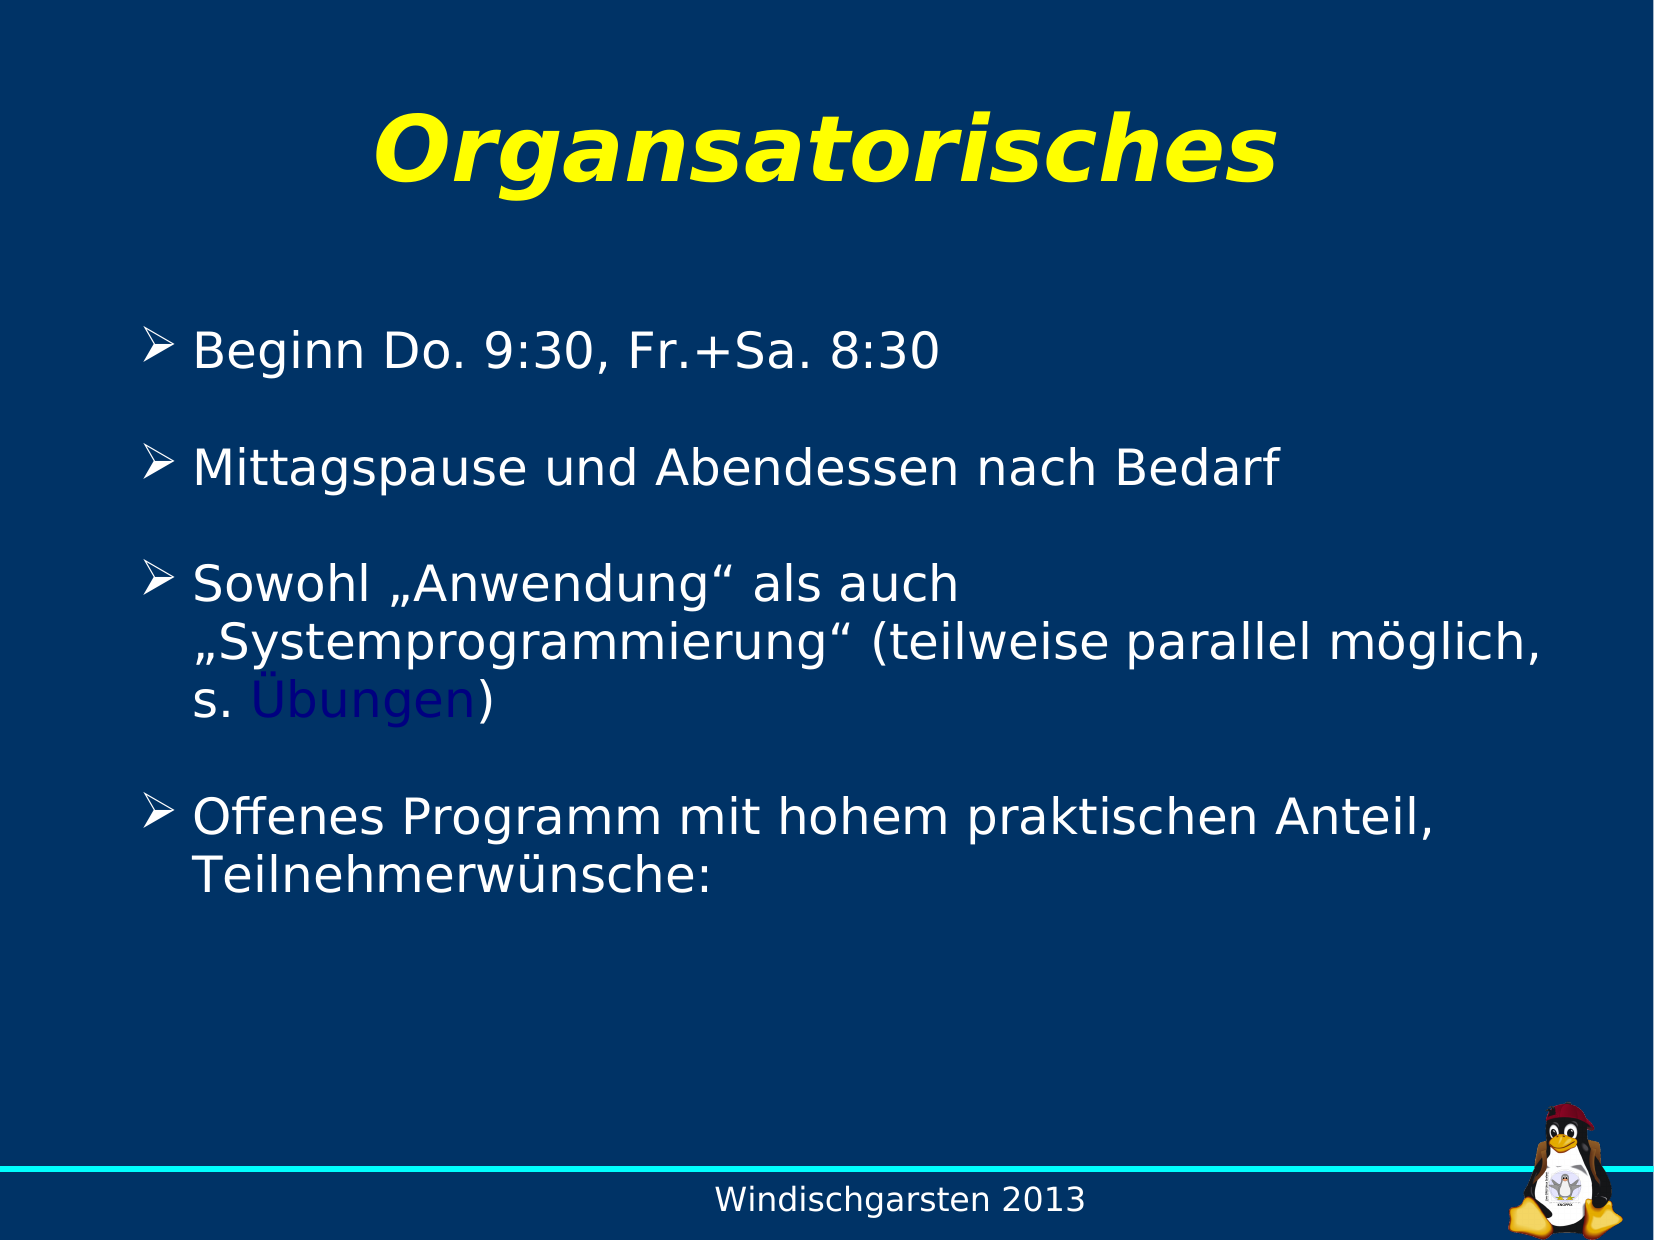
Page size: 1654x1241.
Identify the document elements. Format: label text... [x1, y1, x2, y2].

picture [1505, 1100, 1625, 1241]
title Organsatorisches [121, 46, 1534, 254]
list Beginn Do. 9:30, Fr.+Sa. 8:30 Mittagspause und Abendessen nach Bedarf Sowohl „Anwendung“ als auch „Systemprogrammierung“ (teilweise parallel möglich, s. Übungen) Offenes Programm mit hohem praktischen Anteil, Teilnehmerwünsche: [121, 322, 1561, 1132]
